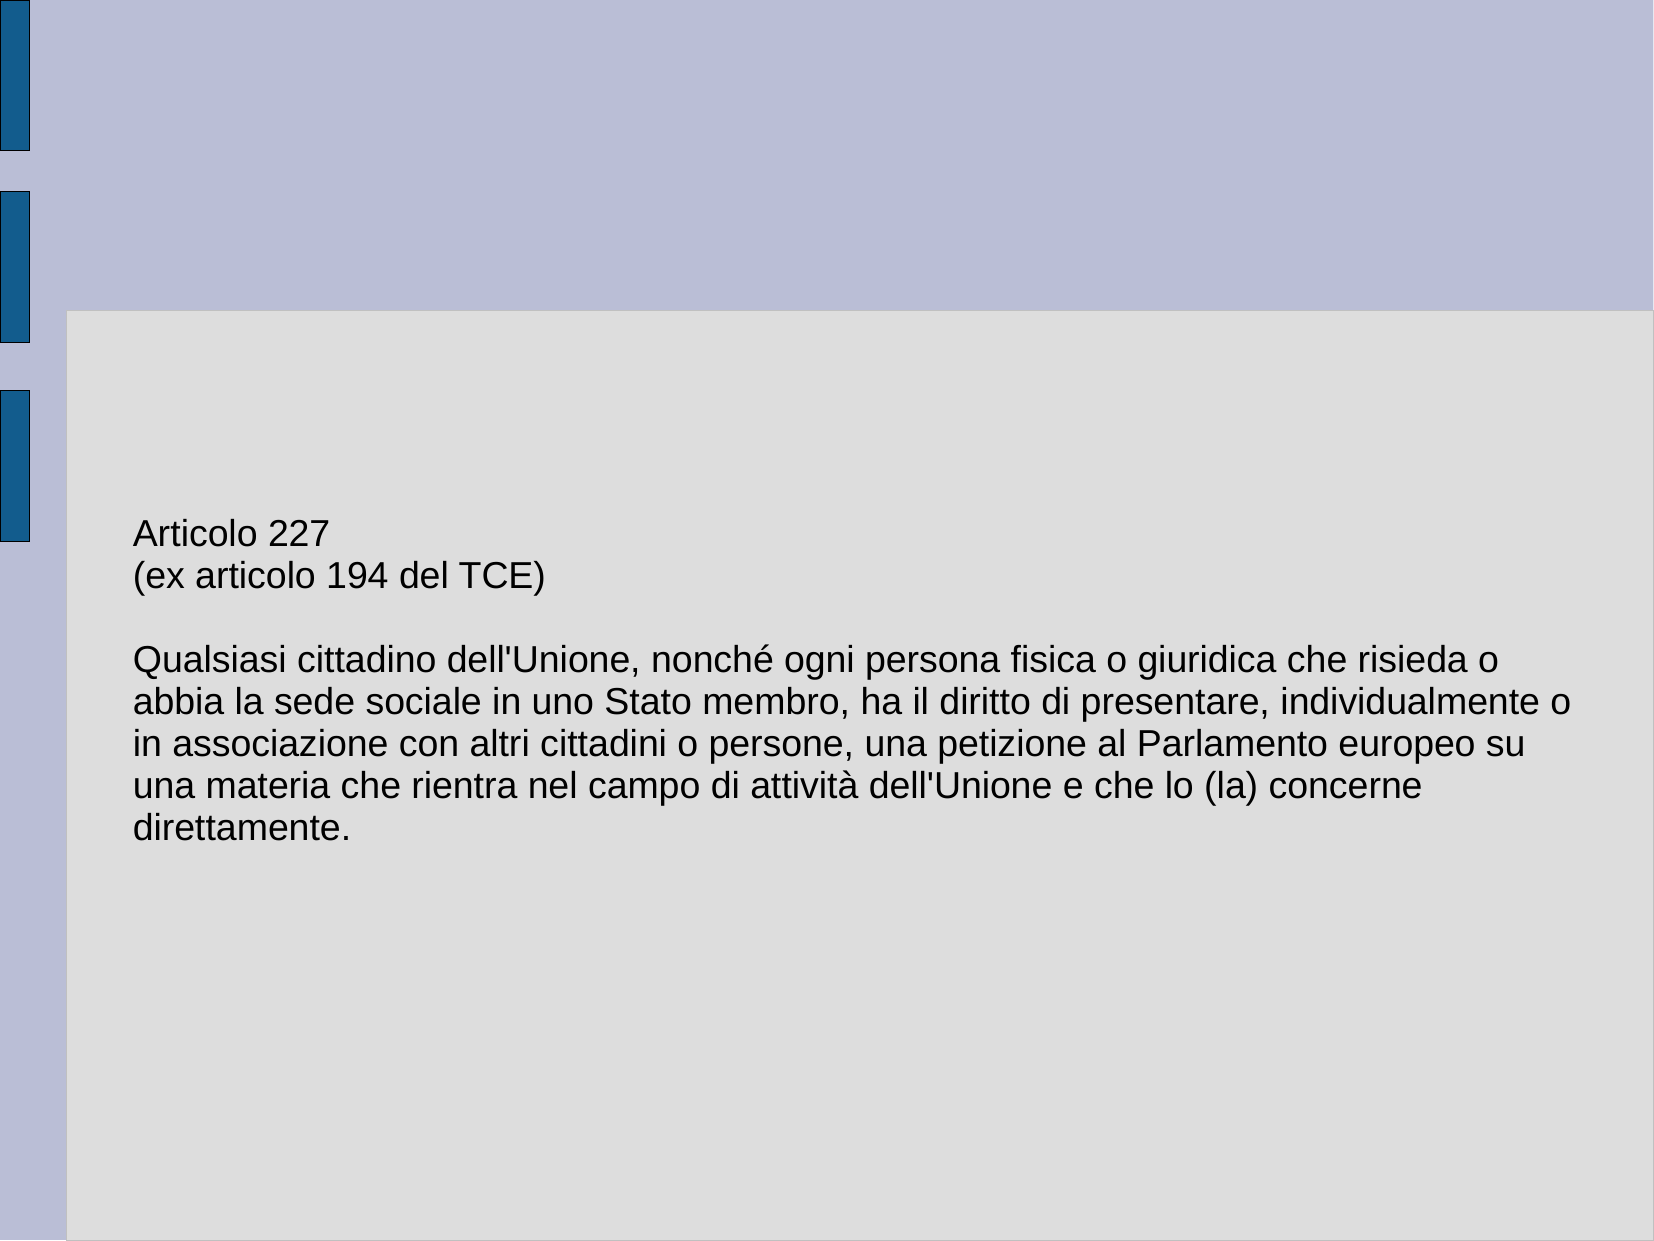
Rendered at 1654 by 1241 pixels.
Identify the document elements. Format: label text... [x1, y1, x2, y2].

text_box Articolo 227 (ex articolo 194 del TCE) Qualsiasi cittadino dell'Unione, nonché ogni persona fisica o giuridica che risieda o abbia la sede sociale in uno Stato membro, ha il diritto di presentare, individualmente o in associazione con altri cittadini o persone, una petizione al Parlamento europeo su una materia che rientra nel campo di attività dell'Unione e che lo (la) concerne direttamente. [118, 505, 1595, 857]
